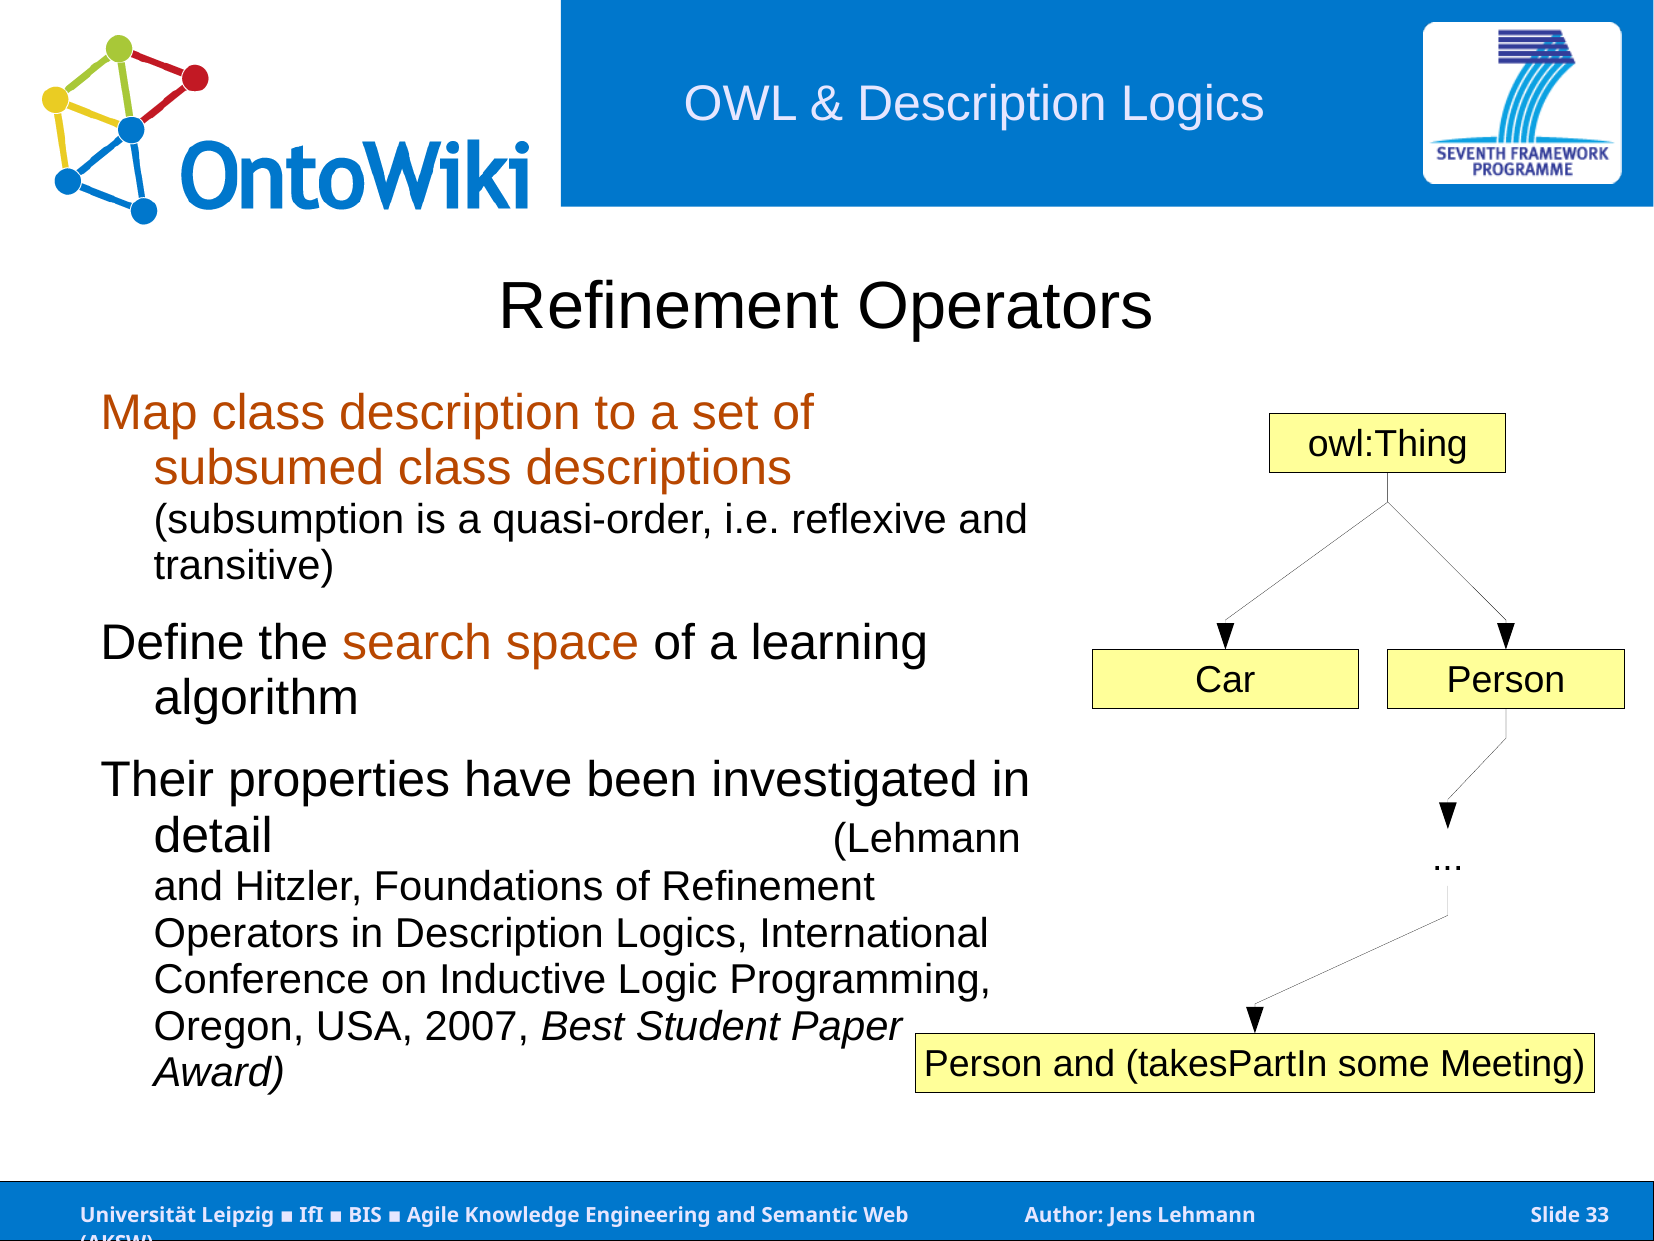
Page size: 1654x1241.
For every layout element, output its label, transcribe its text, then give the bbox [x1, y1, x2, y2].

text_box Car [1092, 649, 1359, 709]
title Refinement Operators [82, 243, 1571, 368]
text_box Person [1387, 649, 1625, 709]
picture [41, 34, 532, 231]
text_box Person and (takesPartIn some Meeting) [915, 1033, 1595, 1093]
text_box owl:Thing [1269, 413, 1506, 473]
picture [1423, 22, 1622, 184]
list Map class description to a set of subsumed class descriptions (subsumption is a quasi-order, i.e. reflexive and transitive) Define the search space of a learning algorithm Their properties have been investigated in detail (Lehmann and Hitzler, Foundations of Refinement Operators in Description Logics, International Conference on Inductive Logic Programming, Oregon, USA, 2007, Best Student Paper Award) [82, 383, 1034, 1106]
text_box ... [1417, 829, 1479, 886]
